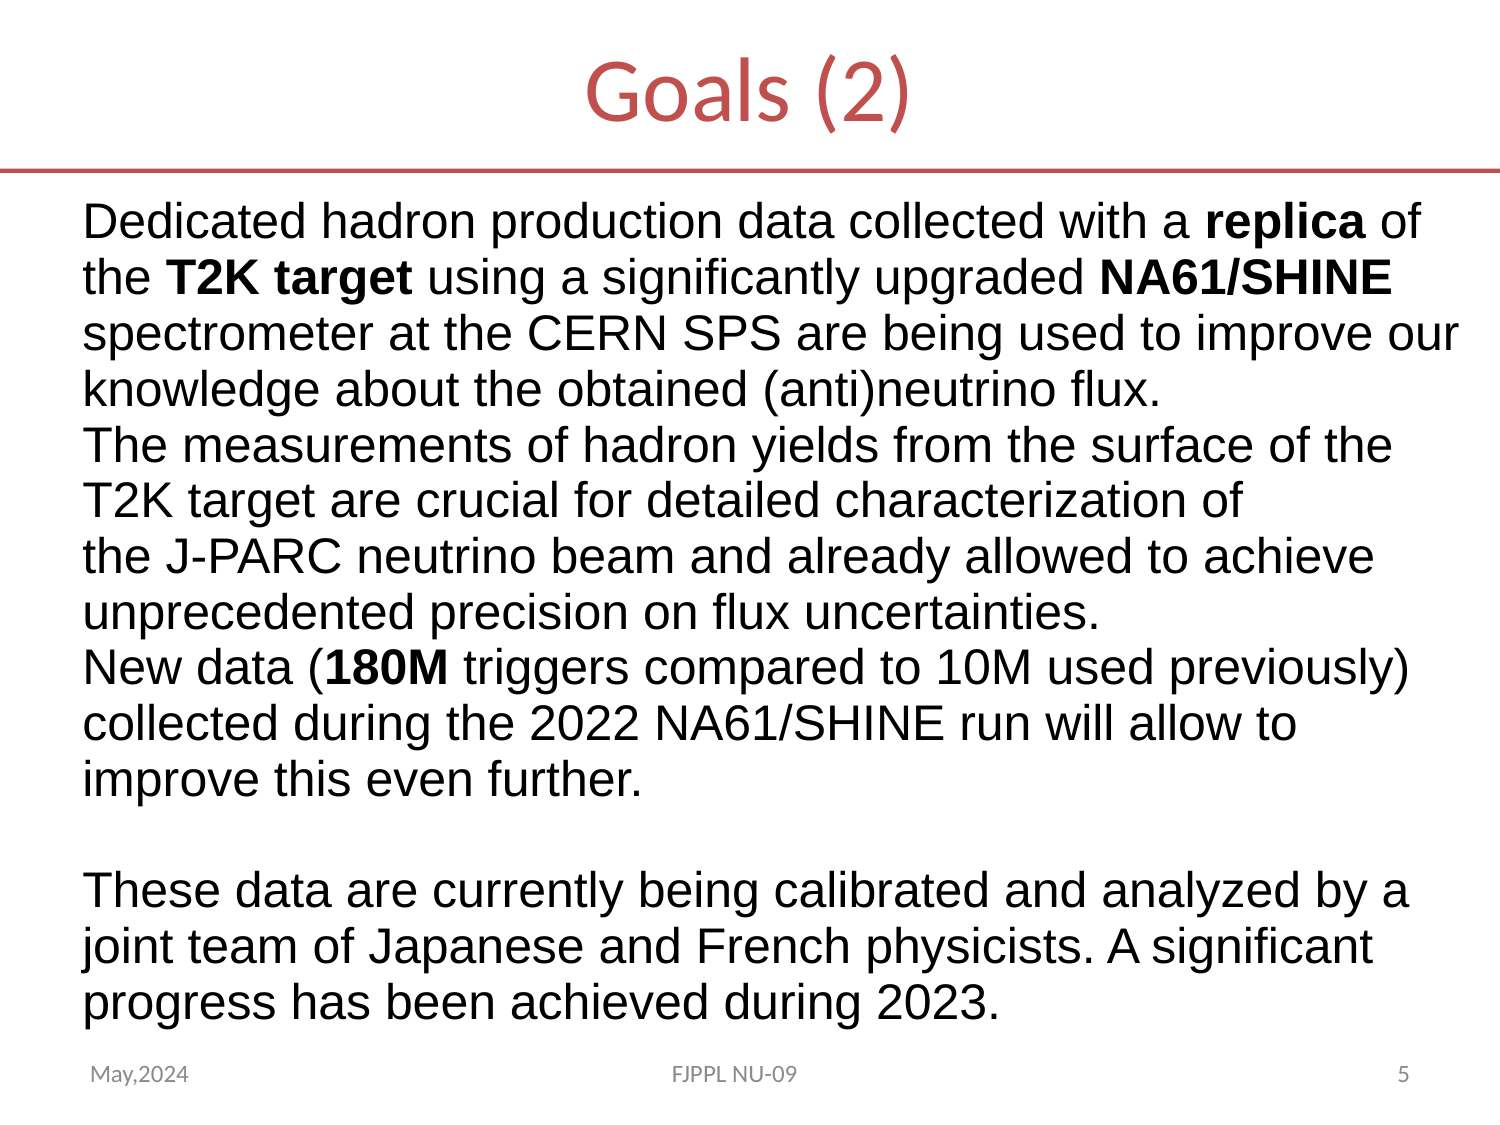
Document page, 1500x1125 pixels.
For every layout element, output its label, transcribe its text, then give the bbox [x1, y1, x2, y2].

text_box FJPPL NU-09 [464, 1052, 1005, 1103]
text_box Goals (2) [75, 29, 1425, 141]
text_box May,2024 [74, 1052, 425, 1103]
text_box <number> [1074, 1052, 1425, 1103]
text_box Dedicated hadron production data collected with a replica of the T2K target using a significantly upgraded NA61/SHINE spectrometer at the CERN SPS are being used to improve our knowledge about the obtained (anti)neutrino flux. The measurements of hadron yields from the surface of the T2K target are crucial for detailed characterization of the J-PARC neutrino beam and already allowed to achieve unprecedented precision on flux uncertainties. New data (180M triggers compared to 10M used previously) collected during the 2022 NA61/SHINE run will allow to improve this even further. These data are currently being calibrated and analyzed by a joint team of Japanese and French physicists. A significant progress has been achieved during 2023. [67, 186, 1500, 1052]
